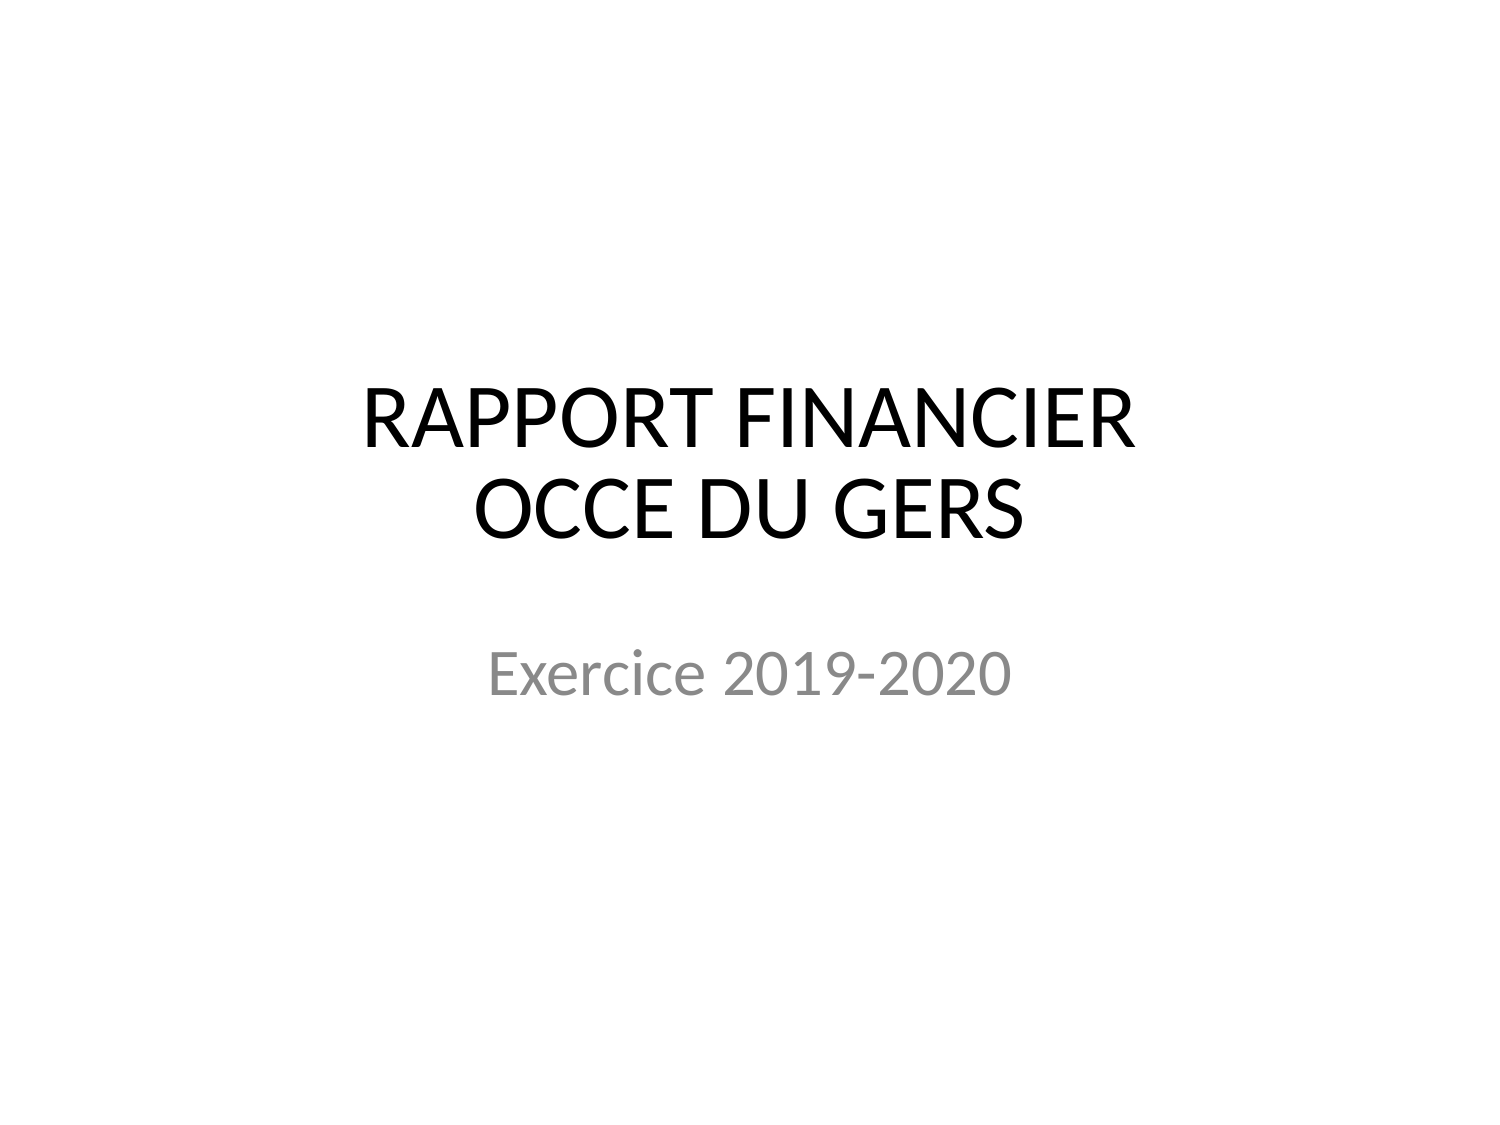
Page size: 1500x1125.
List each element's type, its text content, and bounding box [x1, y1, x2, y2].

text_box Exercice 2019-2020 [225, 637, 1276, 926]
text_box RAPPORT FINANCIER OCCE DU GERS [112, 349, 1388, 591]
